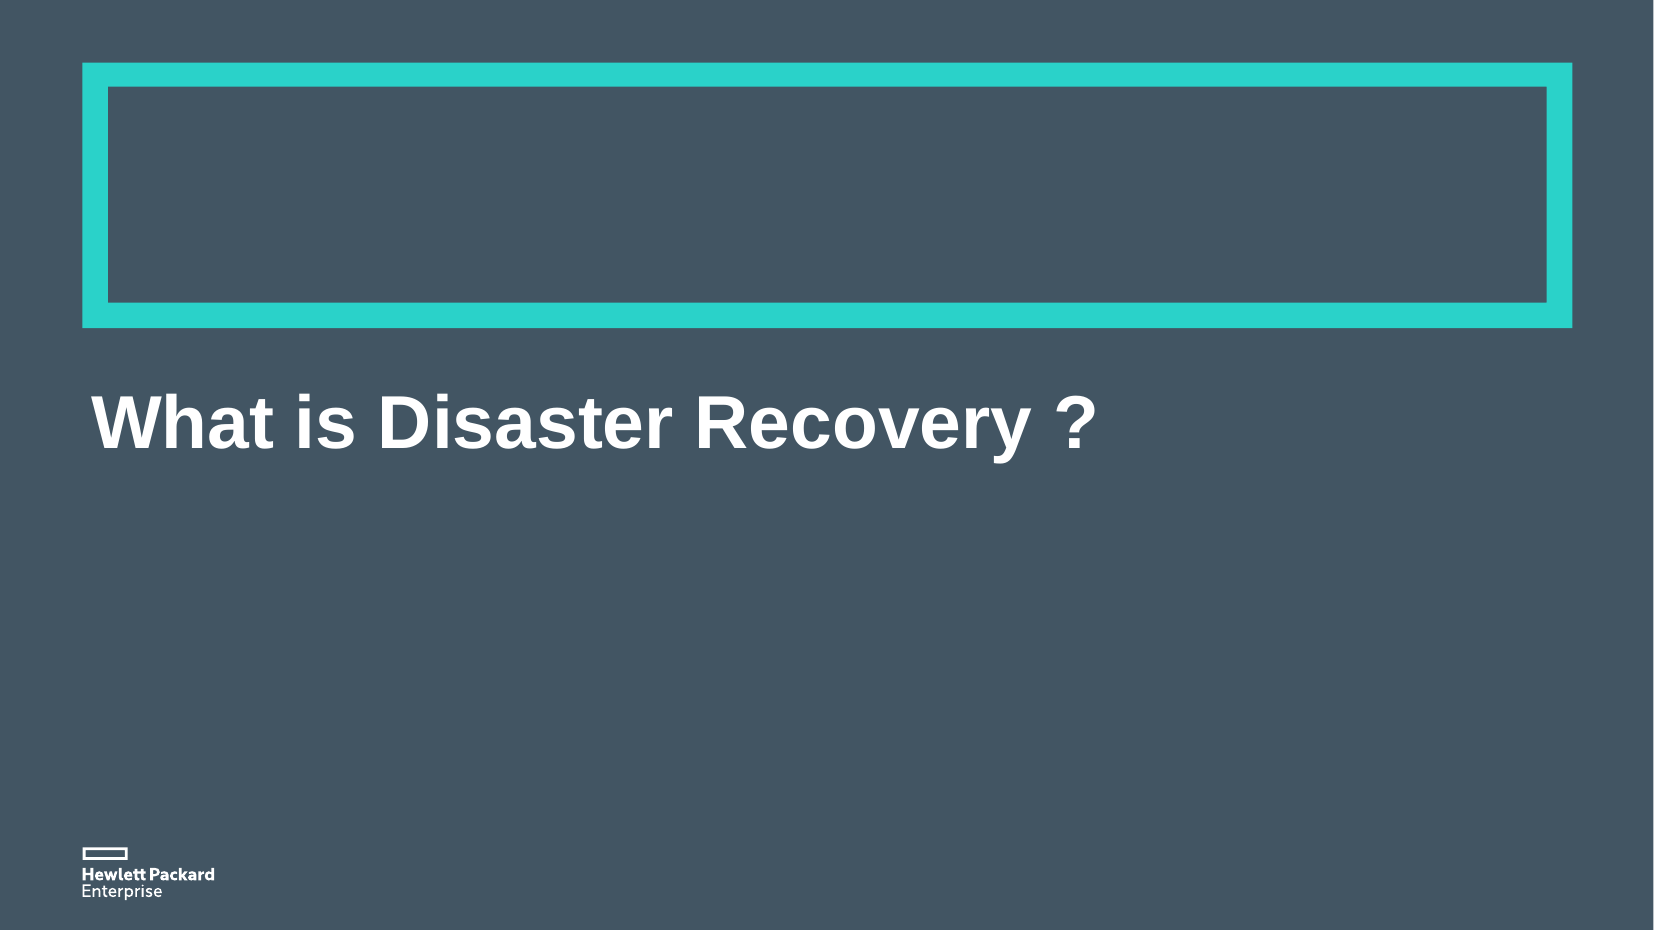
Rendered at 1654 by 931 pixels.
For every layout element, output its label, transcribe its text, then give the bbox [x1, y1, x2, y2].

title What is Disaster Recovery ? [91, 246, 1654, 465]
